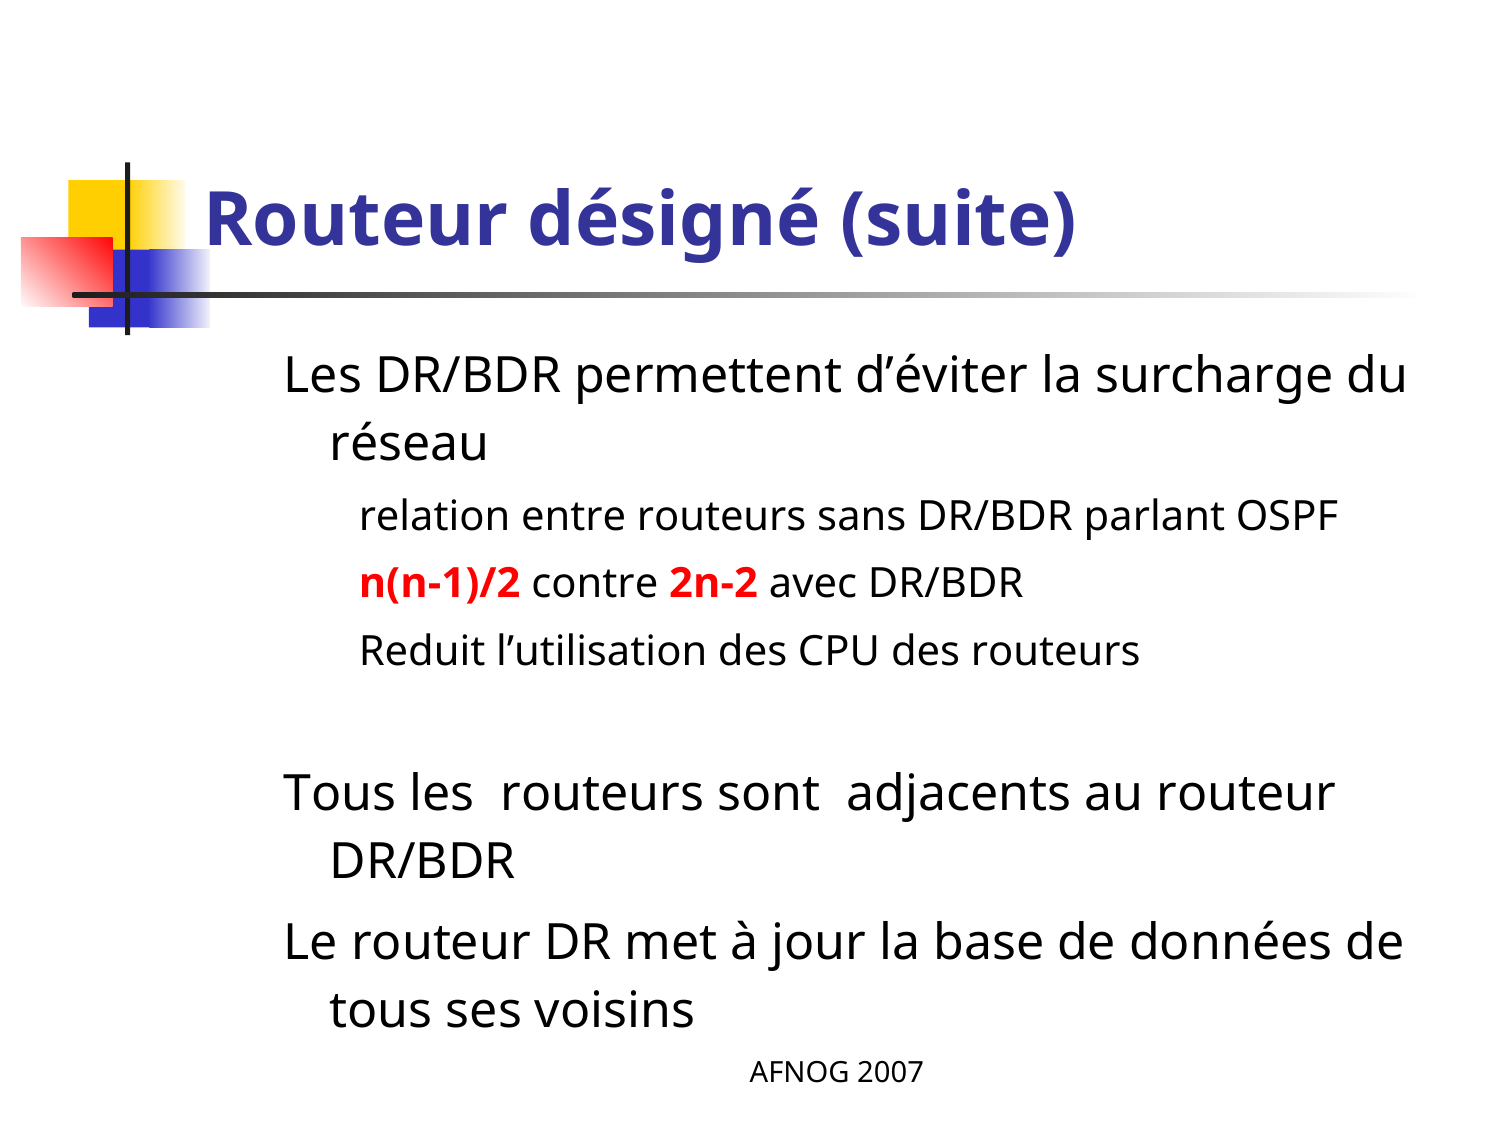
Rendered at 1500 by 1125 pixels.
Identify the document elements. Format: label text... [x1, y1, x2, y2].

list Les DR/BDR permettent d’éviter la surcharge du réseau relation entre routeurs sans DR/BDR parlant OSPF n(n-1)/2 contre 2n-2 avec DR/BDR Reduit l’utilisation des CPU des routeurs Tous les routeurs sont adjacents au routeur DR/BDR Le routeur DR met à jour la base de données de tous ses voisins [193, 330, 1447, 1071]
title Routeur désigné (suite) [188, 35, 1468, 276]
